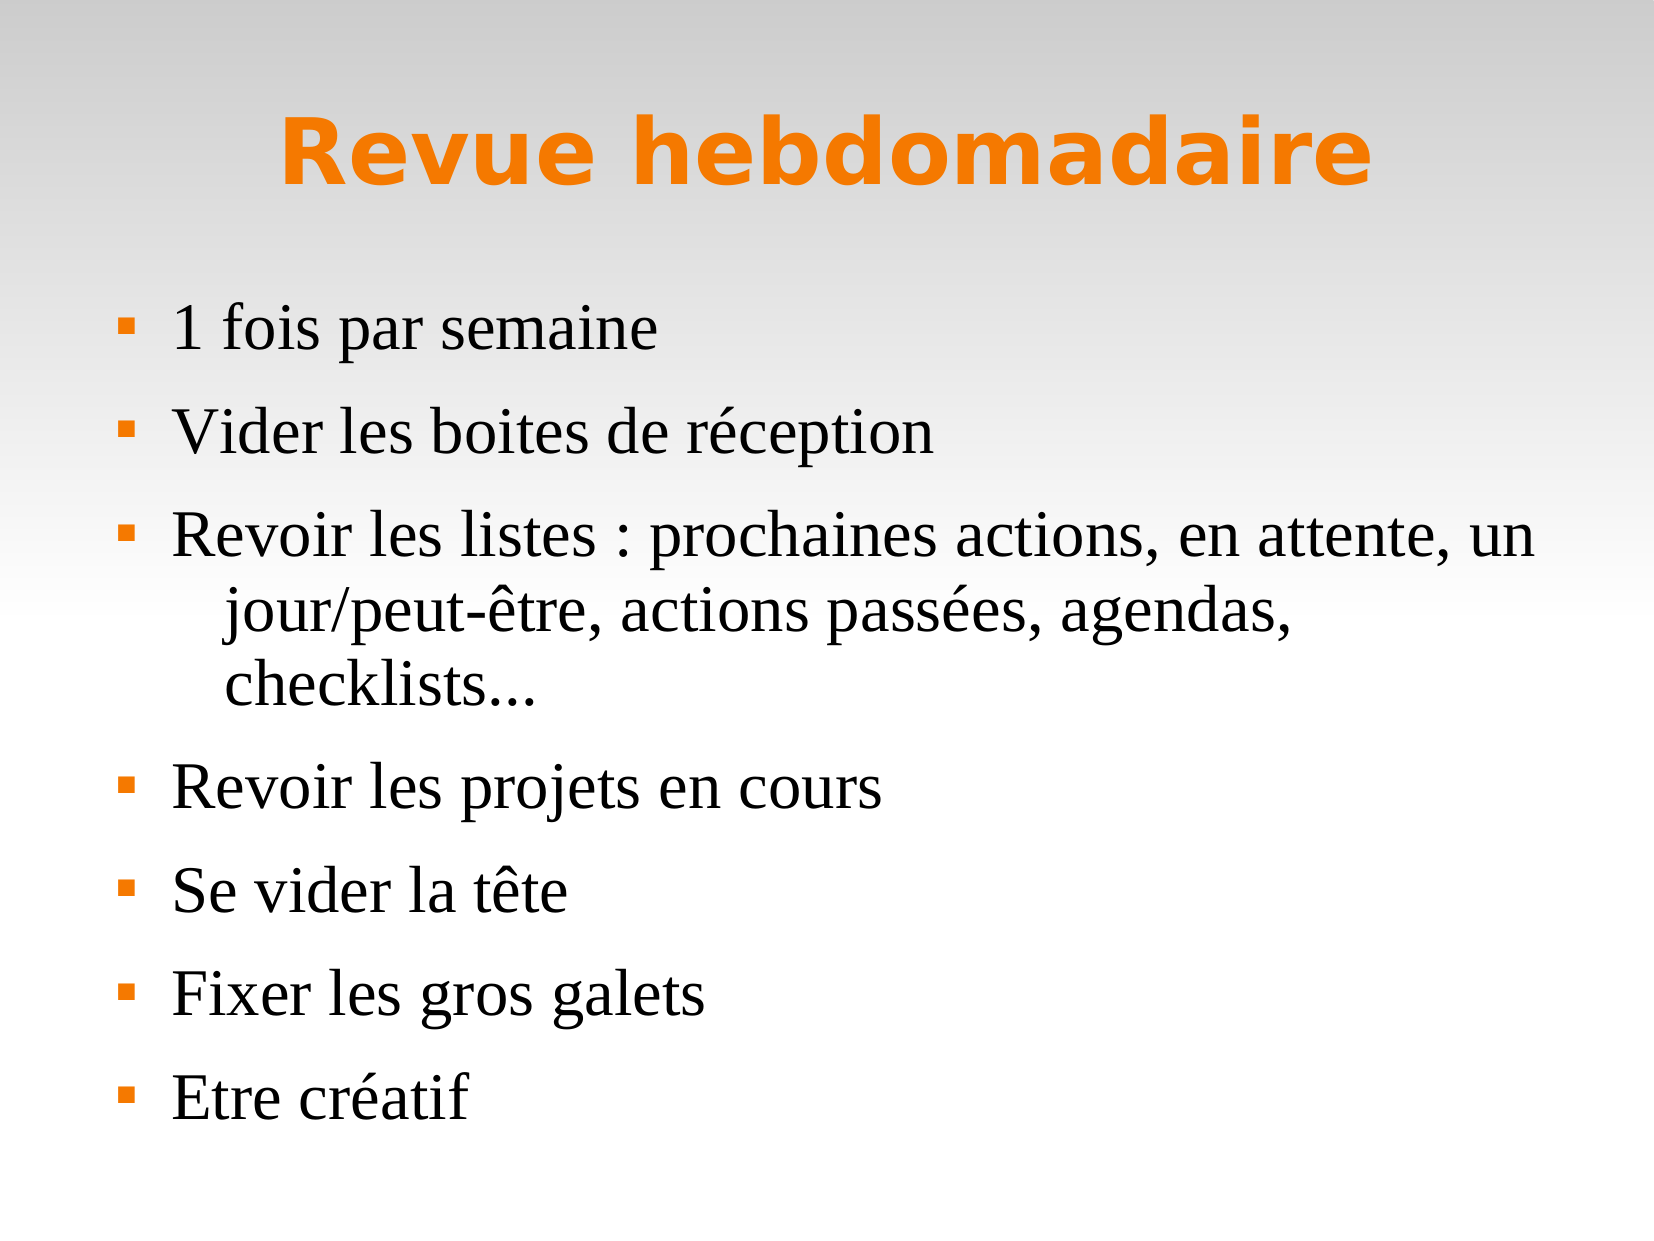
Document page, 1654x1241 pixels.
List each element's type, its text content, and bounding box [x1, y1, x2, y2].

list 1 fois par semaine Vider les boites de réception Revoir les listes : prochaines actions, en attente, un jour/peut-être, actions passées, agendas, checklists... Revoir les projets en cours Se vider la tête Fixer les gros galets Etre créatif [82, 290, 1571, 1195]
title Revue hebdomadaire [82, 49, 1571, 257]
